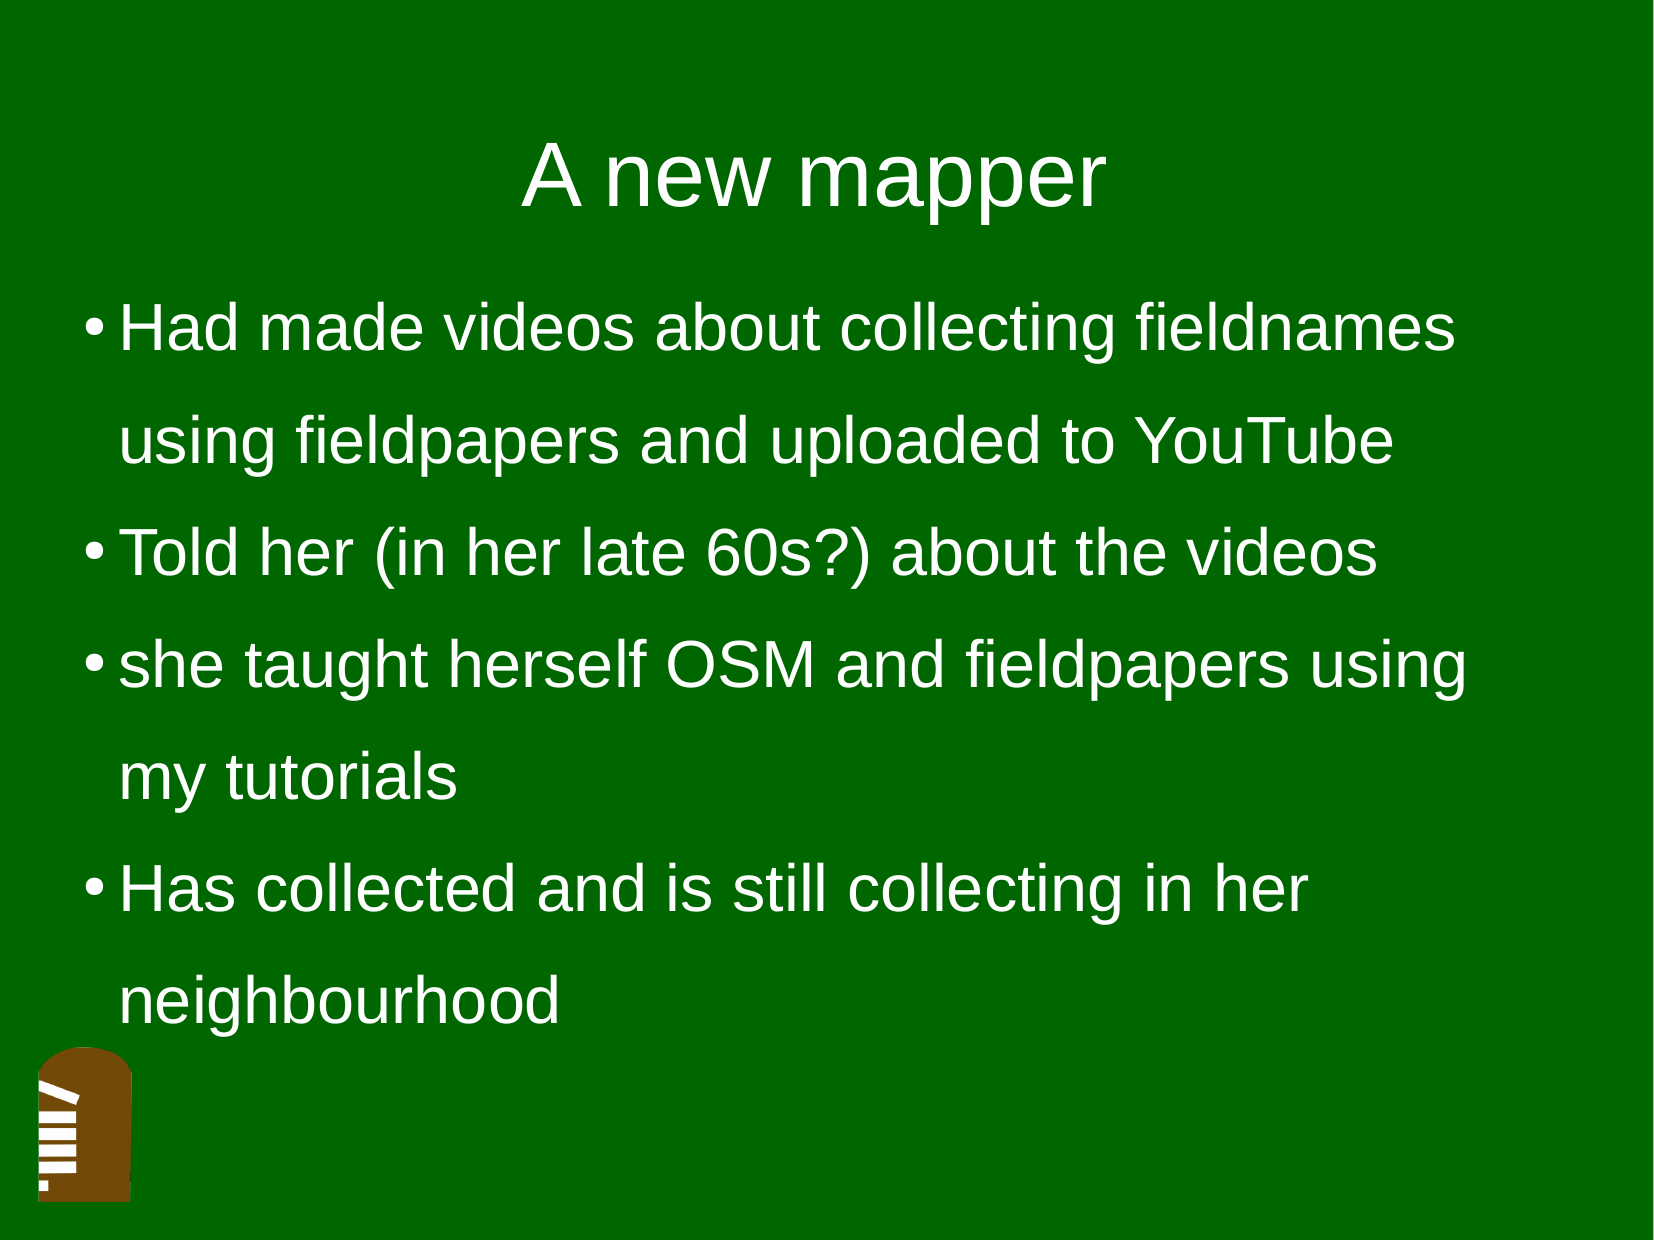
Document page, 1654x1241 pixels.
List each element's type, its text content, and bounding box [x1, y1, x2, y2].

title A new mapper [70, 70, 1559, 278]
subtitle Had made videos about collecting fieldnames using fieldpapers and uploaded to YouTube Told her (in her late 60s?) about the videos she taught herself OSM and fieldpapers using my tutorials Has collected and is still collecting in her neighbourhood [82, 271, 1571, 1020]
picture [0, 1032, 178, 1217]
